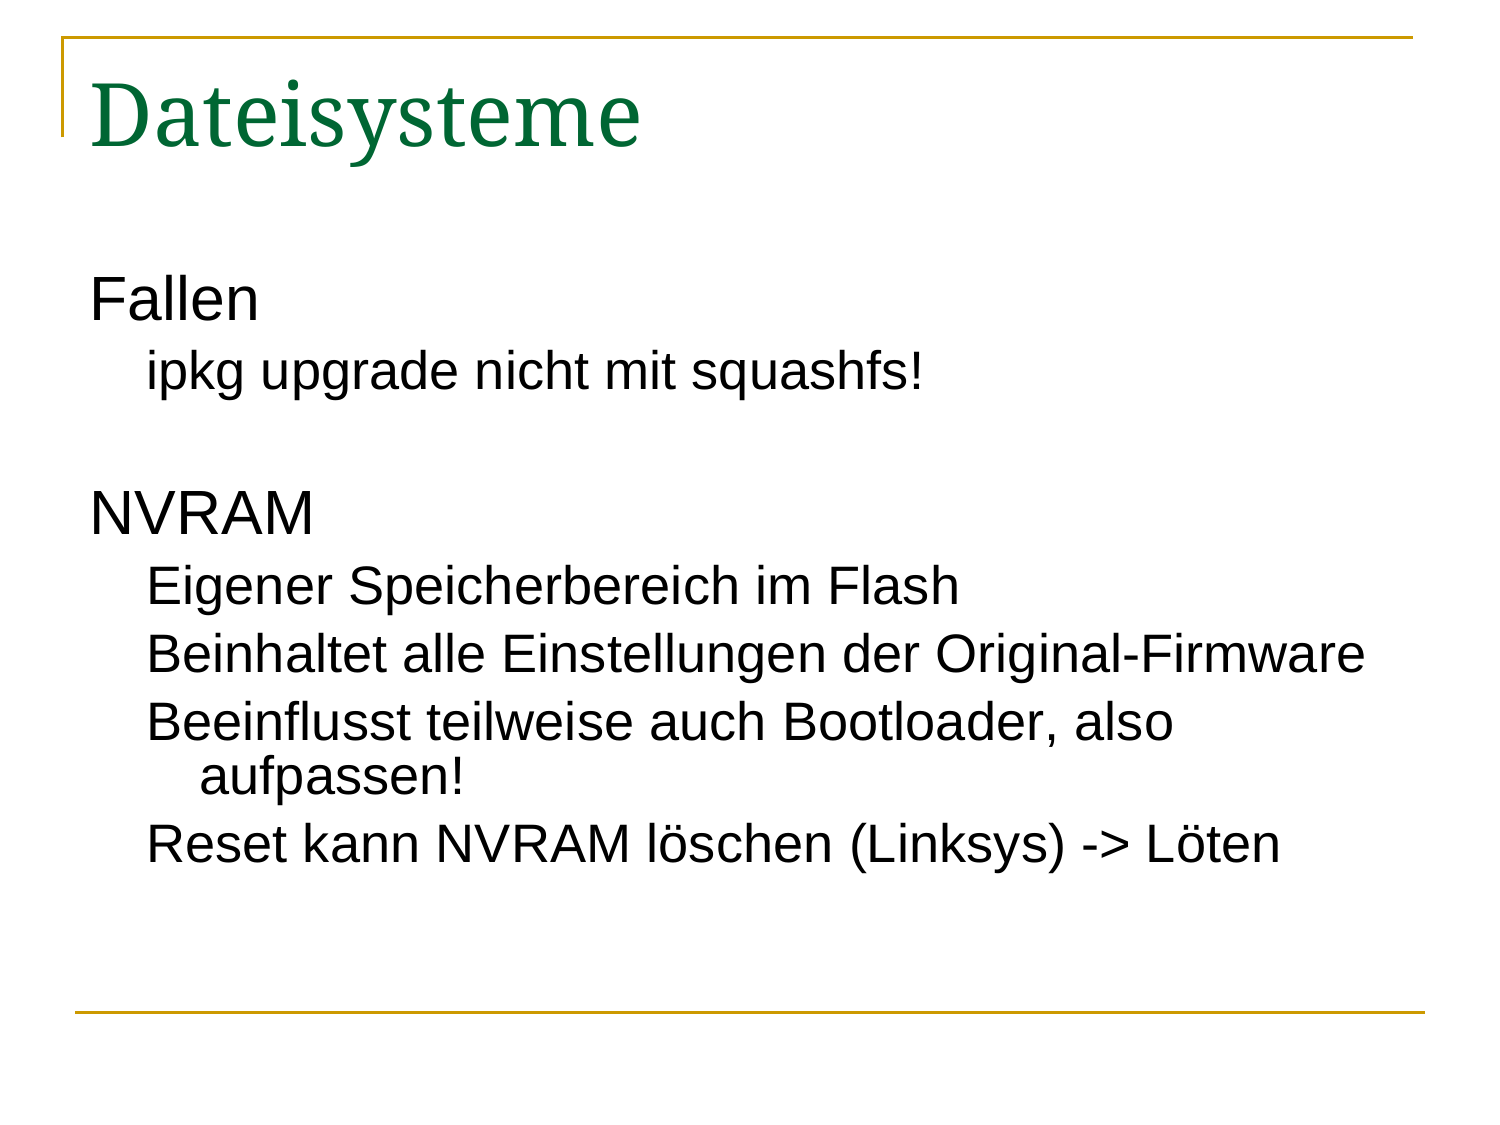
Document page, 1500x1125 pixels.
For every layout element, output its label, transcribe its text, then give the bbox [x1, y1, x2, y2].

title Dateisysteme [75, 45, 1426, 233]
list Fallen ipkg upgrade nicht mit squashfs! NVRAM Eigener Speicherbereich im Flash Beinhaltet alle Einstellungen der Original-Firmware Beeinflusst teilweise auch Bootloader, also aufpassen! Reset kann NVRAM löschen (Linksys) -> Löten [75, 262, 1426, 1036]
